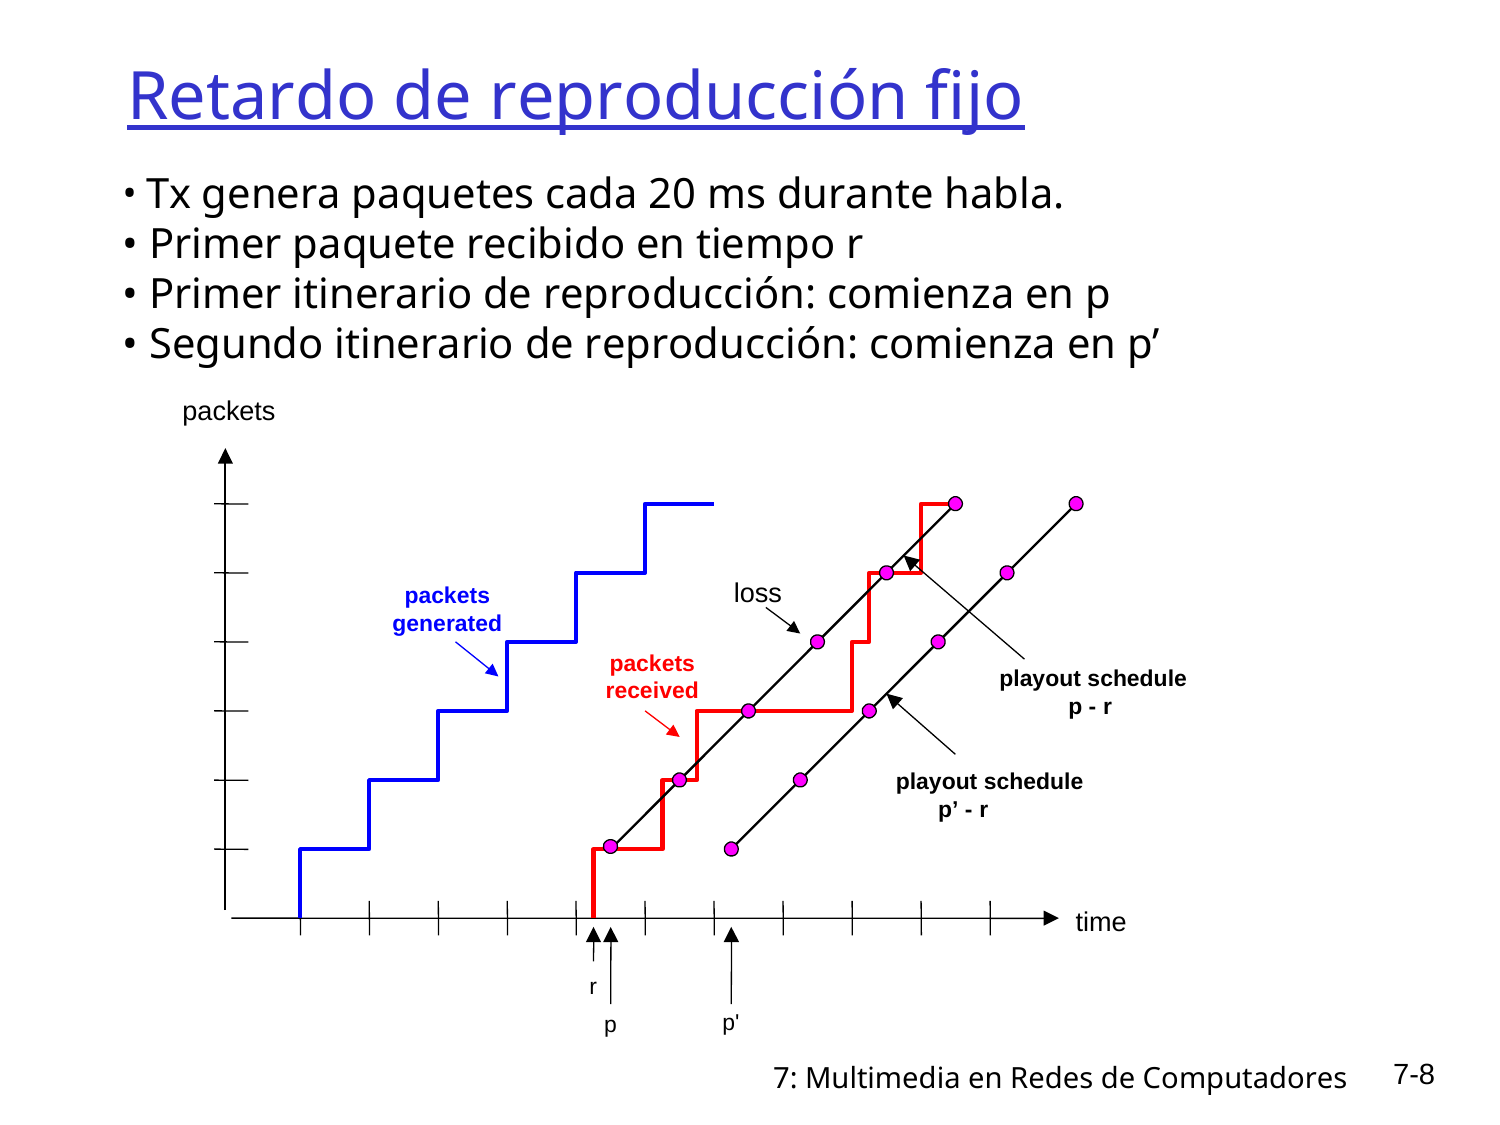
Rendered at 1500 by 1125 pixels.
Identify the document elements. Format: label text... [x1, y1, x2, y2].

text_box [603, 926, 619, 943]
text_box r [589, 971, 598, 1000]
text_box [793, 773, 808, 787]
text_box time [1075, 904, 1127, 937]
text_box [786, 620, 801, 634]
text_box [1043, 910, 1059, 926]
text_box [585, 926, 602, 943]
text_box received [605, 675, 700, 704]
text_box [741, 704, 756, 718]
text_box packets [182, 393, 276, 427]
title Retardo de reproducción fijo [112, 0, 1388, 188]
text_box [603, 839, 618, 854]
text_box Tx genera paquetes cada 20 ms durante habla. Primer paquete recibido en tiempo r Primer itinerario de reproducción: comienza en p Segundo itinerario de reproducción: comienza en p’ [107, 159, 1176, 376]
text_box p’ - r [938, 794, 1032, 823]
text_box [810, 635, 825, 649]
text_box p' [722, 1007, 740, 1036]
text_box playout schedule [895, 767, 1084, 795]
text_box [217, 448, 233, 464]
text_box [724, 842, 739, 856]
text_box packets [404, 580, 491, 608]
text_box loss [734, 575, 783, 609]
text_box [723, 926, 740, 943]
text_box p [604, 1009, 618, 1038]
text_box [1000, 565, 1015, 580]
text_box [672, 773, 687, 787]
text_box [665, 724, 680, 737]
text_box [1069, 496, 1084, 511]
text_box [862, 704, 877, 718]
text_box generated [392, 608, 503, 637]
text_box [903, 555, 921, 572]
text_box packets [609, 648, 696, 675]
text_box [886, 693, 903, 710]
text_box p - r [1068, 691, 1113, 719]
text_box [484, 663, 499, 677]
text_box playout schedule [999, 663, 1188, 692]
text_box [879, 565, 894, 580]
text_box [931, 635, 946, 649]
text_box [948, 496, 963, 511]
